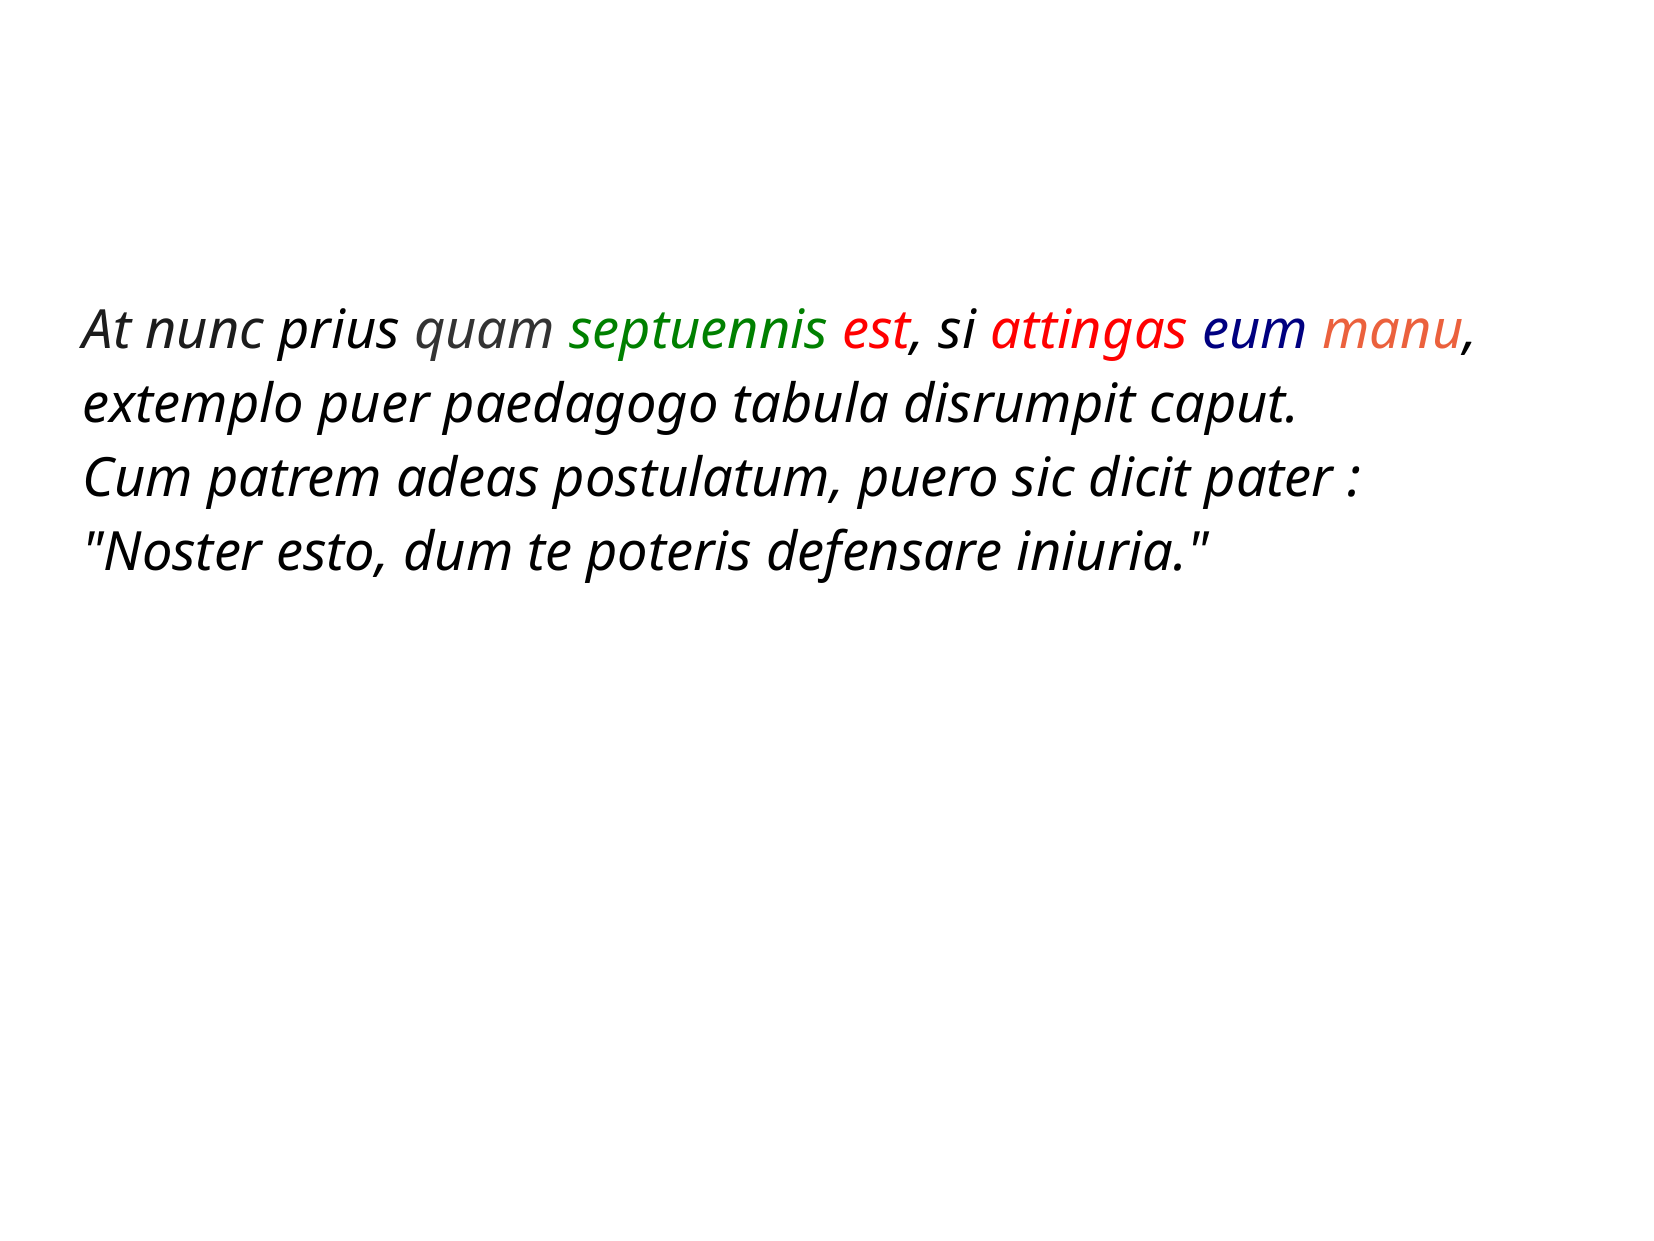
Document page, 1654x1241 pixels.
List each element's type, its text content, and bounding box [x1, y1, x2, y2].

list At nunc prius quam septuennis est, si attingas eum manu, extemplo puer paedagogo tabula disrumpit caput. Cum patrem adeas postulatum, puero sic dicit pater : "Noster esto, dum te poteris defensare iniuria." [82, 290, 1571, 1010]
